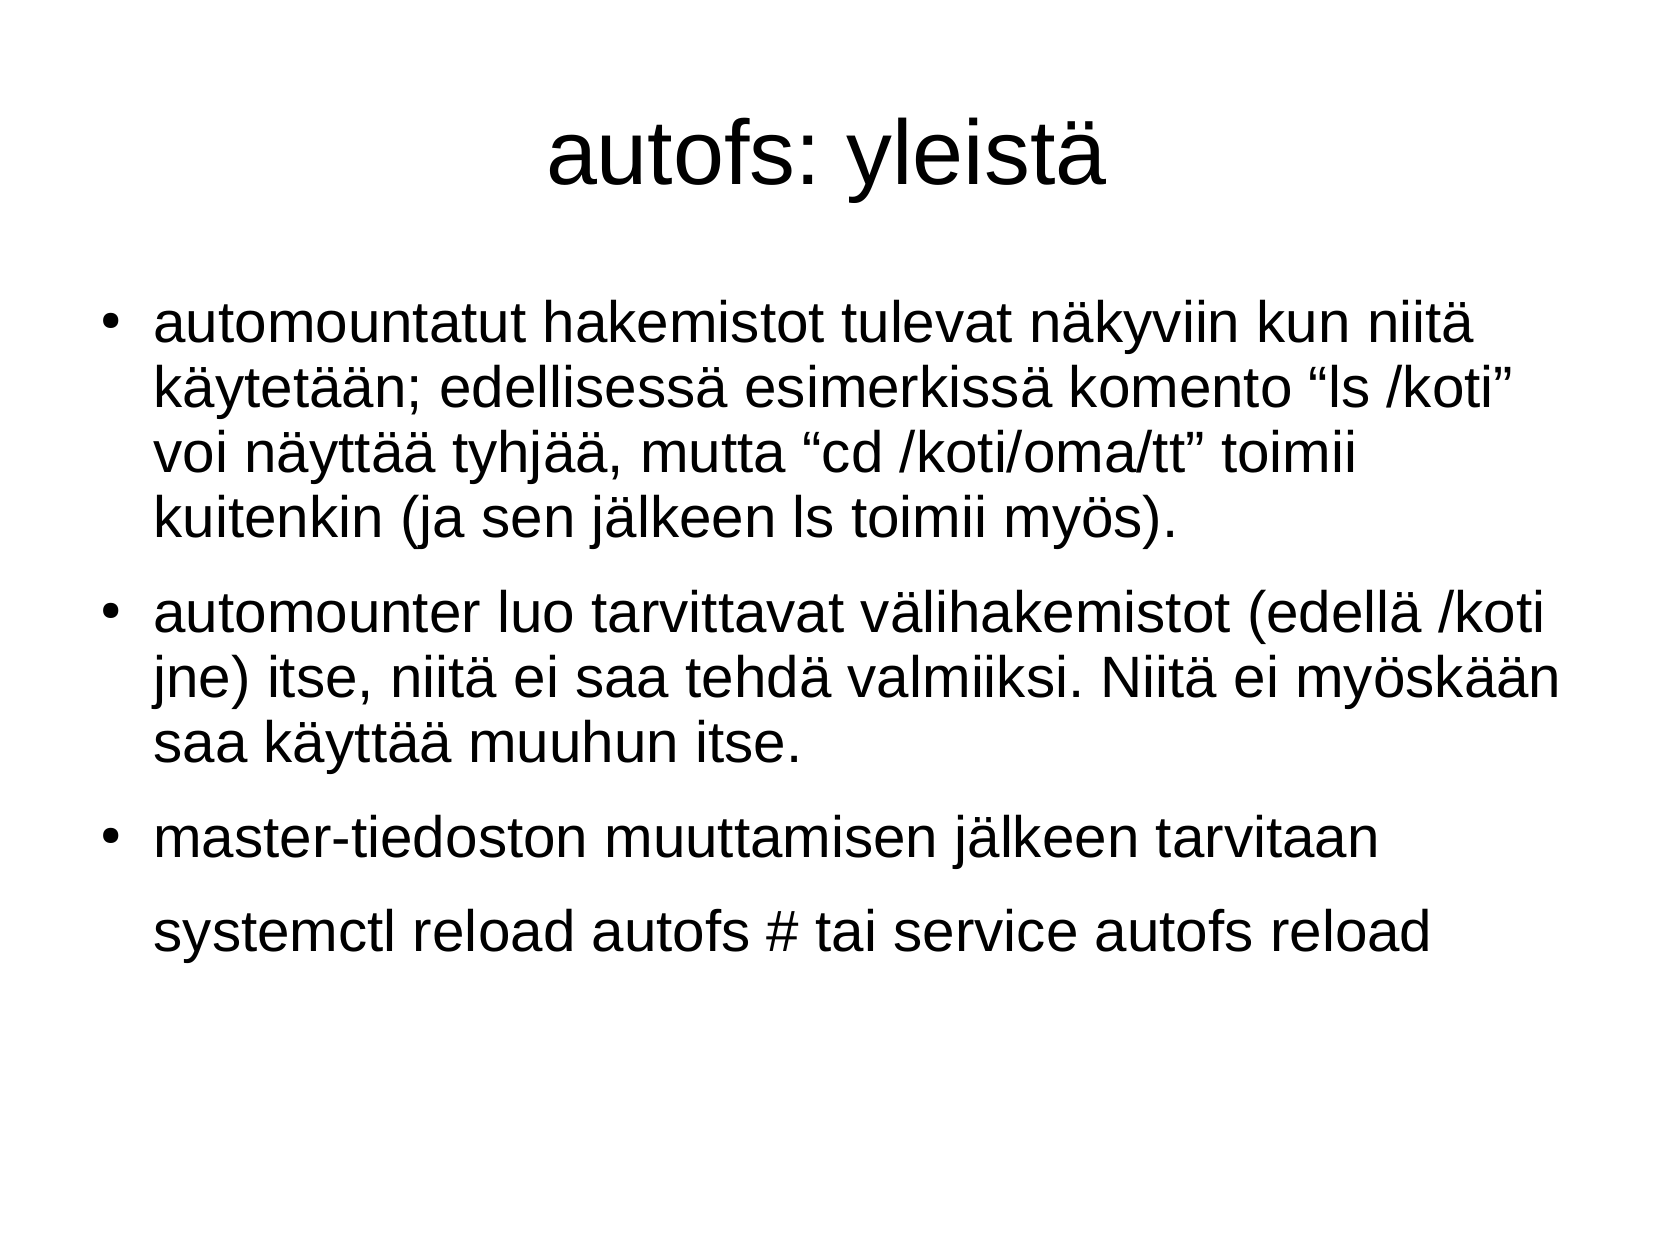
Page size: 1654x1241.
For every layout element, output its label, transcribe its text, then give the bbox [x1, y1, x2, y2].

list automountatut hakemistot tulevat näkyviin kun niitä käytetään; edellisessä esimerkissä komento “ls /koti” voi näyttää tyhjää, mutta “cd /koti/oma/tt” toimii kuitenkin (ja sen jälkeen ls toimii myös). automounter luo tarvittavat välihakemistot (edellä /koti jne) itse, niitä ei saa tehdä valmiiksi. Niitä ei myöskään saa käyttää muuhun itse. master-tiedoston muuttamisen jälkeen tarvitaan systemctl reload autofs # tai service autofs reload [82, 290, 1571, 1010]
title autofs: yleistä [82, 49, 1571, 257]
